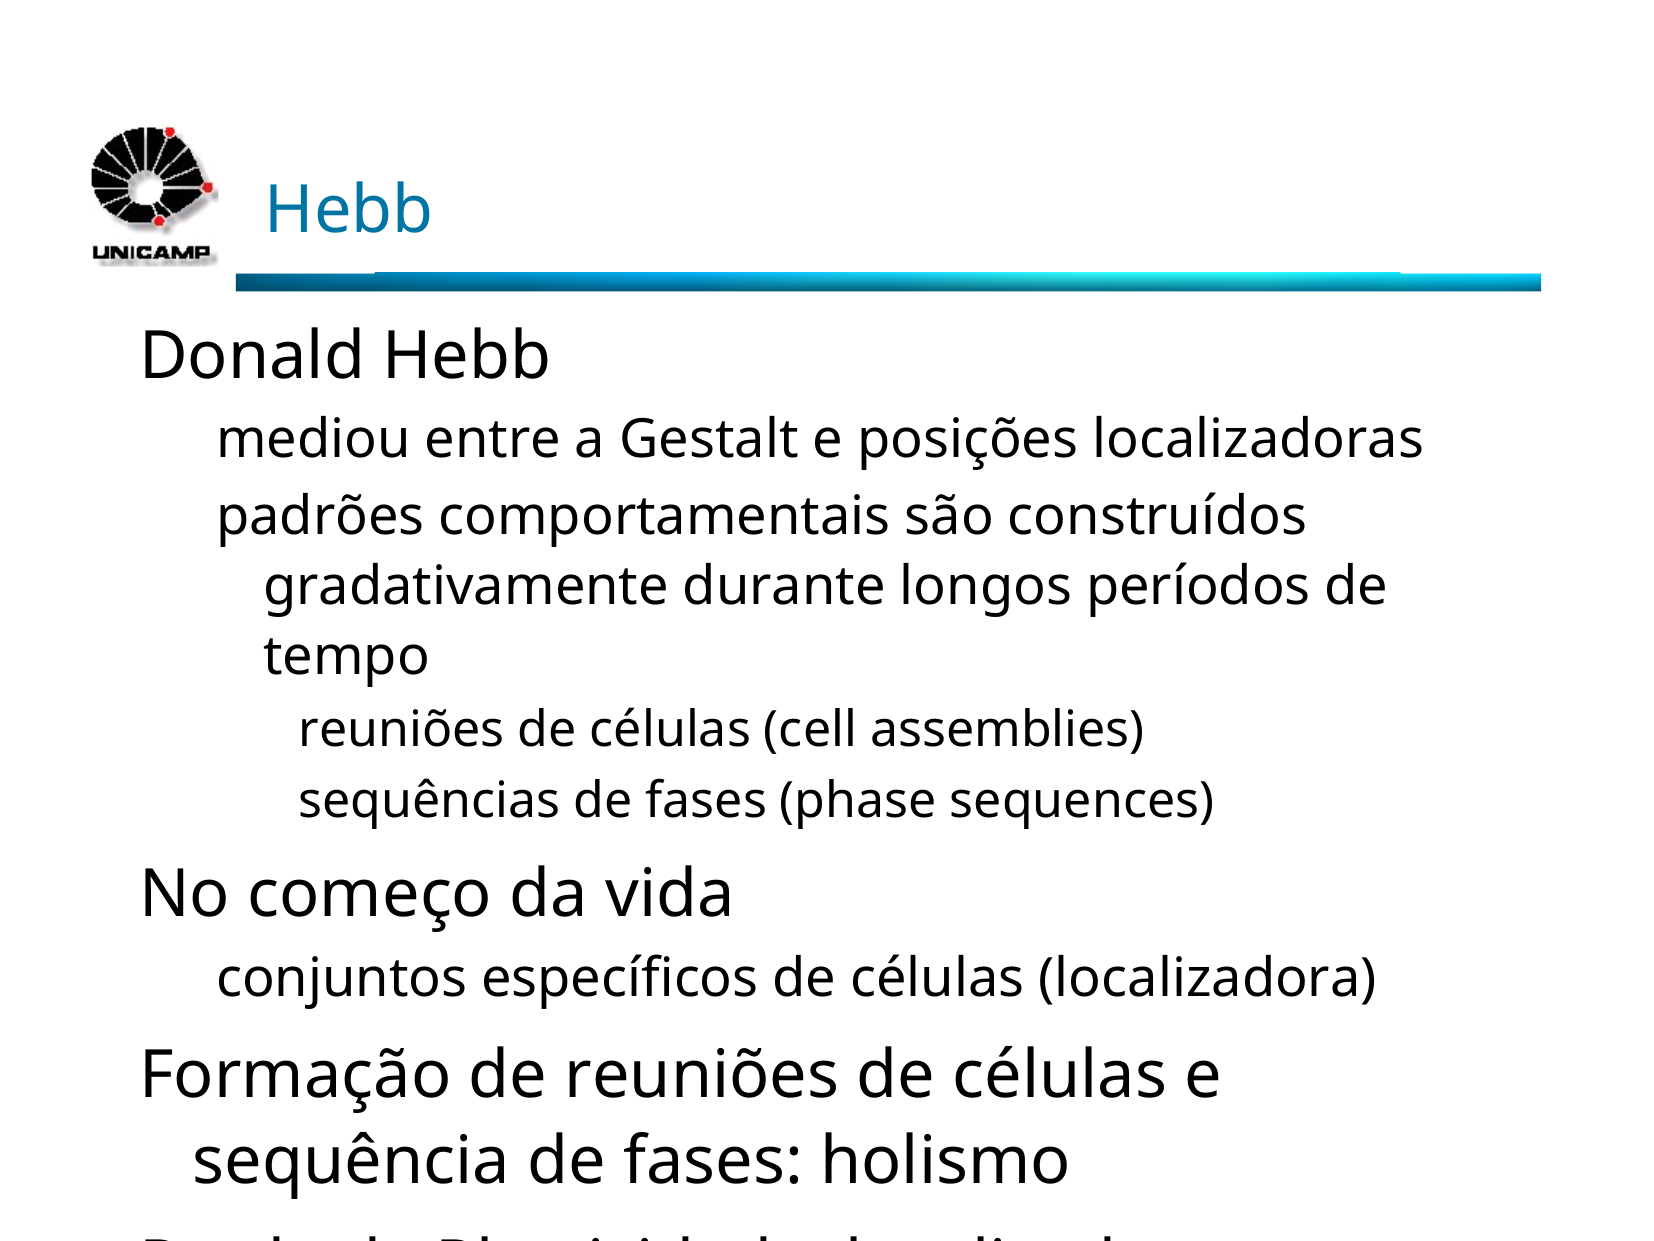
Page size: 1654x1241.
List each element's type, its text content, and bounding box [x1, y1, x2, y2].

title Hebb [264, 42, 1534, 250]
picture [125, 272, 1654, 295]
list Donald Hebb mediou entre a Gestalt e posições localizadoras padrões comportamentais são construídos gradativamente durante longos períodos de tempo reuniões de células (cell assemblies) sequências de fases (phase sequences) No começo da vida conjuntos específicos de células (localizadora) Formação de reuniões de células e sequência de fases: holismo Perda da Plasticidade: localizadora [121, 309, 1534, 1182]
